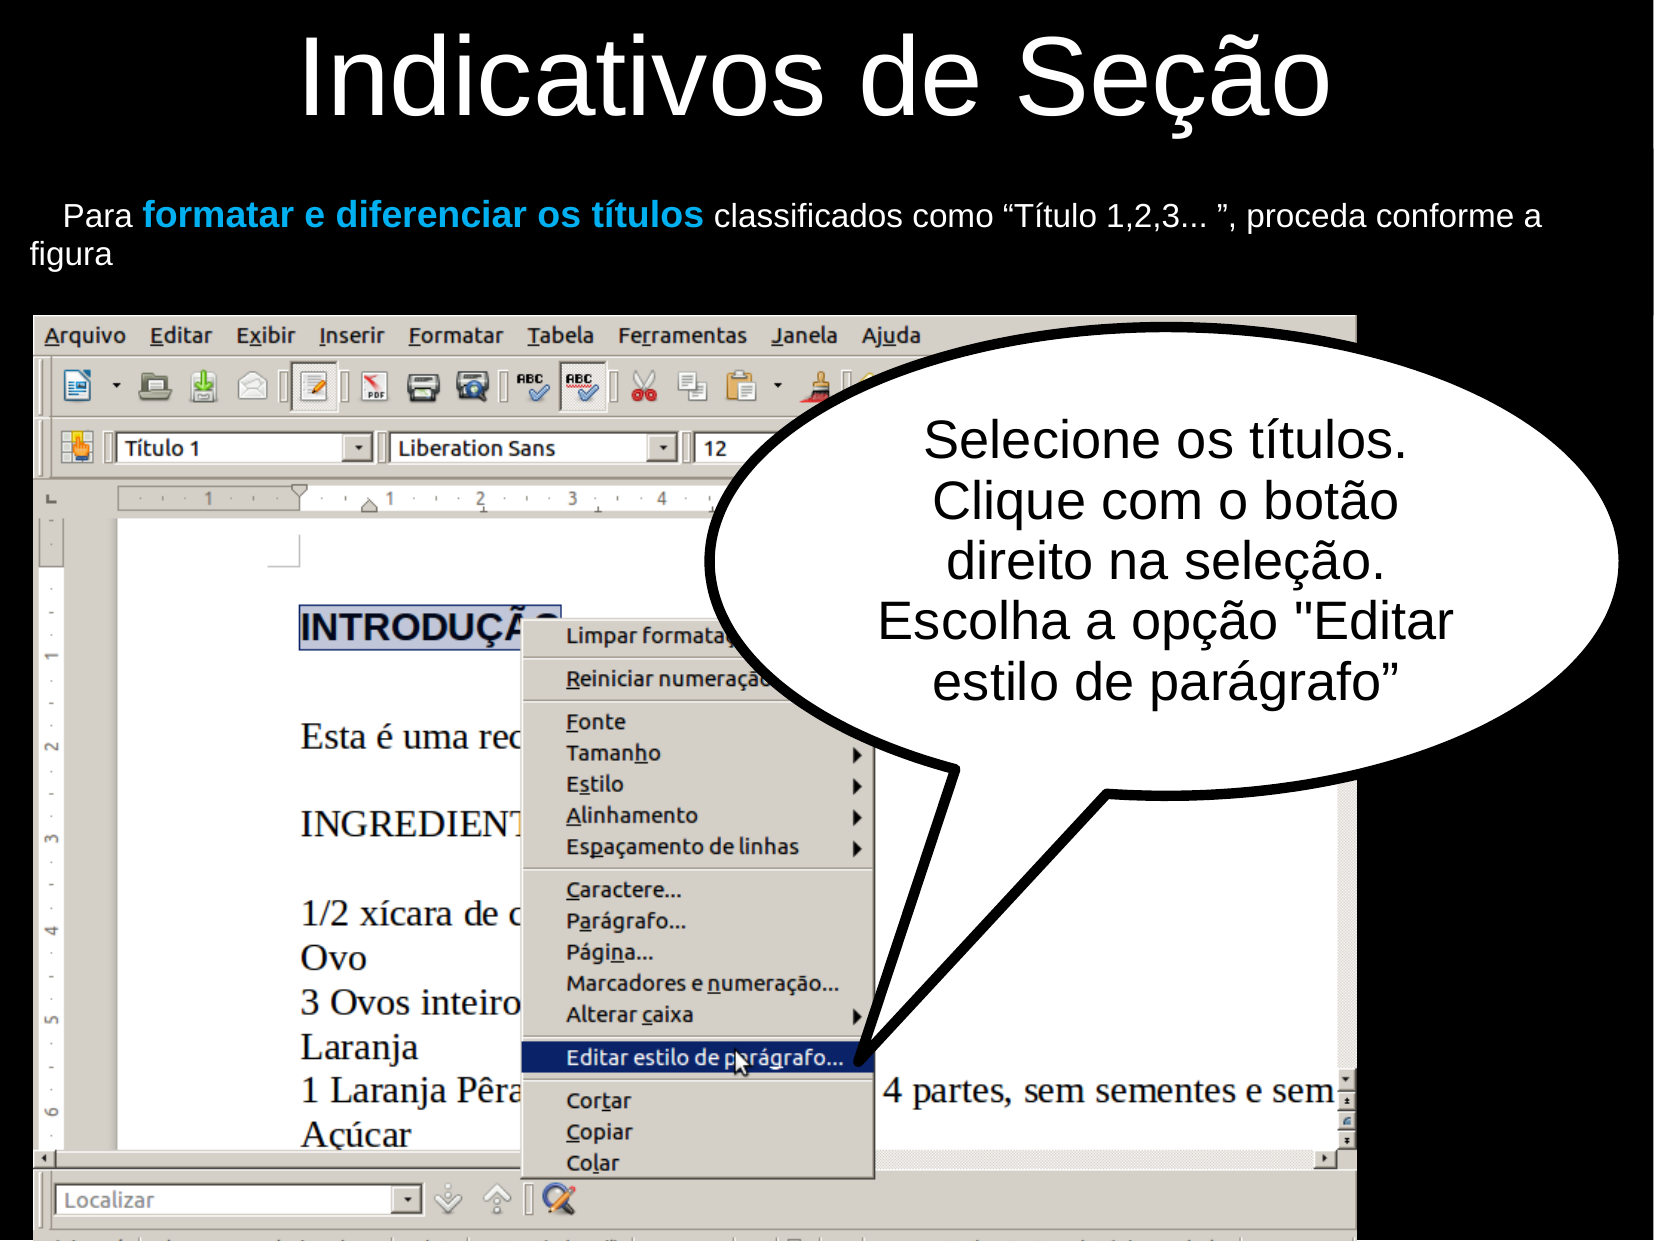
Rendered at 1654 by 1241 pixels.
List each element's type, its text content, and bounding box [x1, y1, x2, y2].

text_box Para formatar e diferenciar os títulos classificados como “Título 1,2,3... ”, proceda conforme a figura [0, 148, 1654, 316]
text_box Selecione os títulos. Clique com o botão direito na seleção. Escolha a opção "Editar estilo de parágrafo” [709, 327, 1624, 1062]
picture [33, 315, 1357, 1241]
title Indicativos de Seção [70, 0, 1559, 148]
